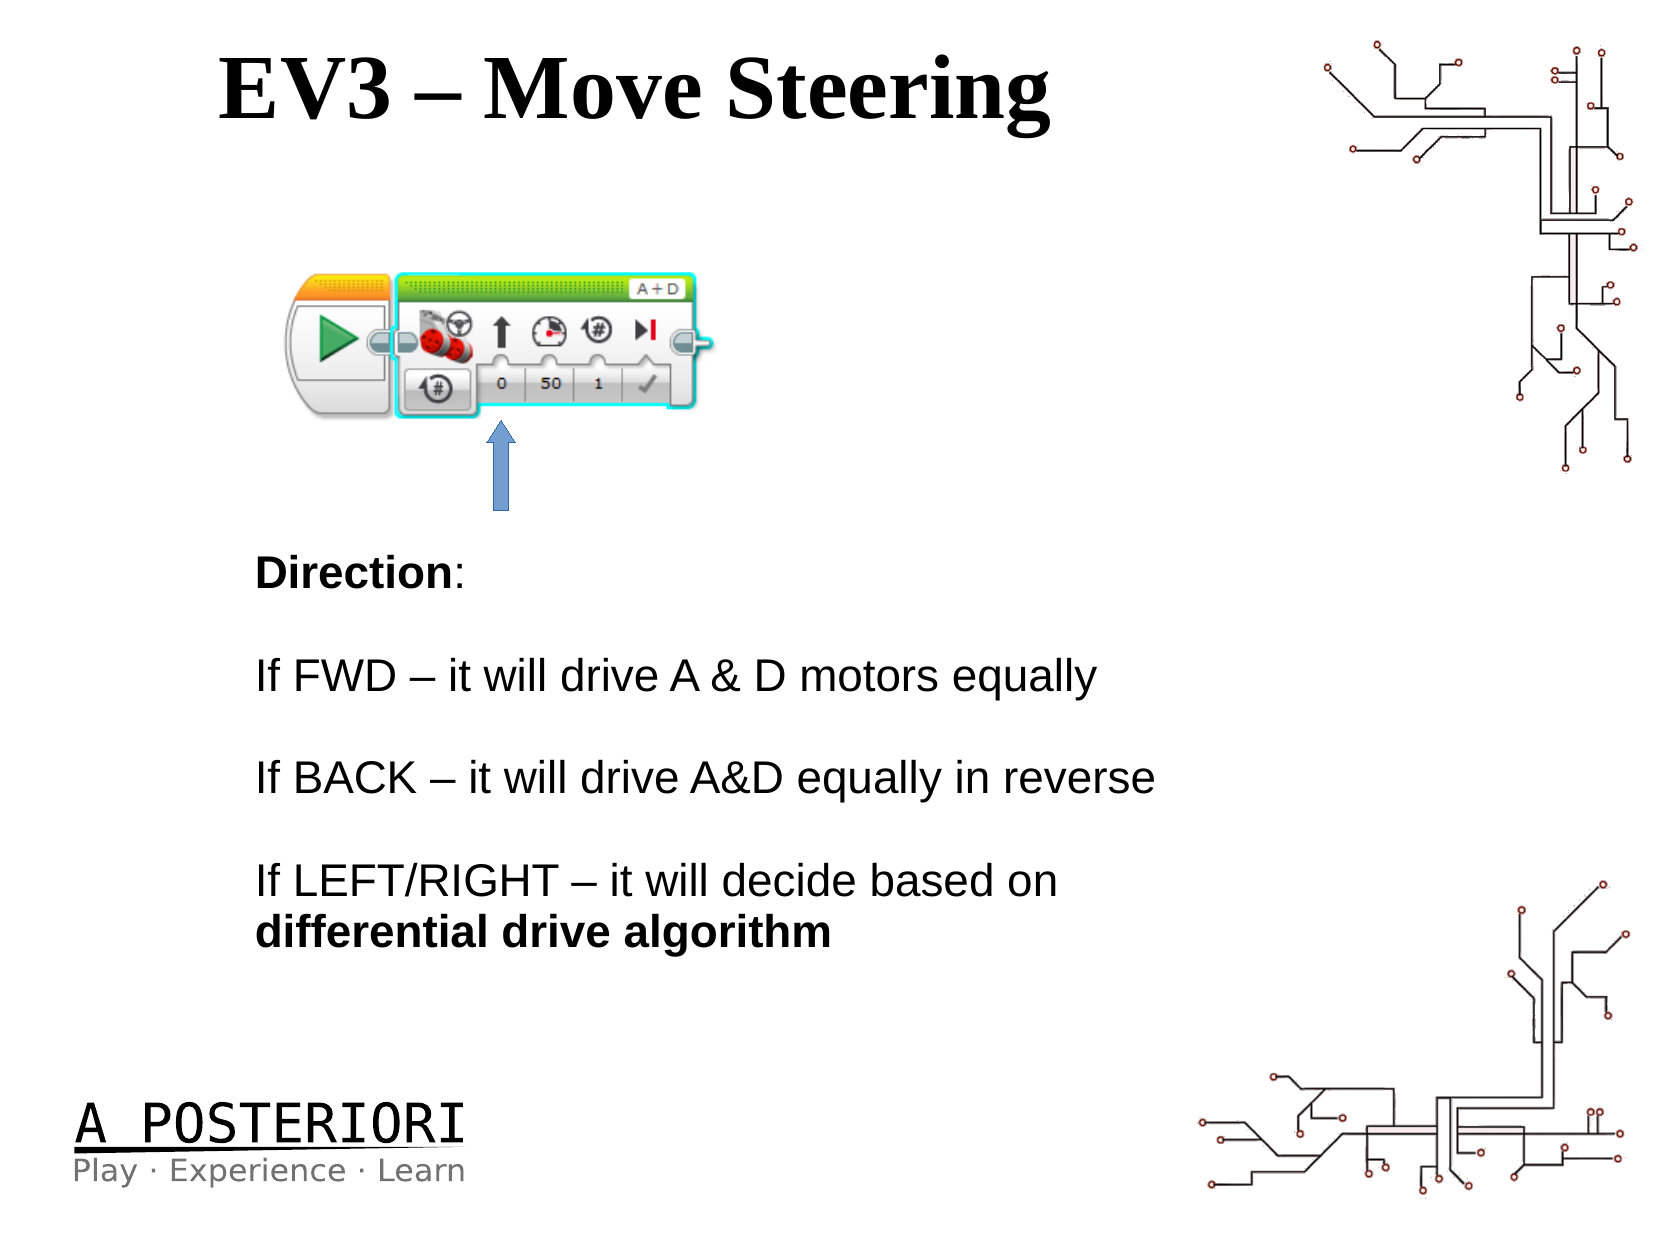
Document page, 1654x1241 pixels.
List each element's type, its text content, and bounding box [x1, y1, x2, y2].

picture [270, 260, 720, 430]
picture [1175, 862, 1636, 1201]
picture [1305, 35, 1643, 496]
text_box Direction: If FWD – it will drive A & D motors equally If BACK – it will drive A&D equally in reverse If LEFT/RIGHT – it will decide based on differential drive algorithm [240, 540, 1216, 962]
picture [73, 1101, 466, 1189]
text_box [486, 420, 516, 511]
title EV3 – Move Steering [11, 0, 1261, 190]
